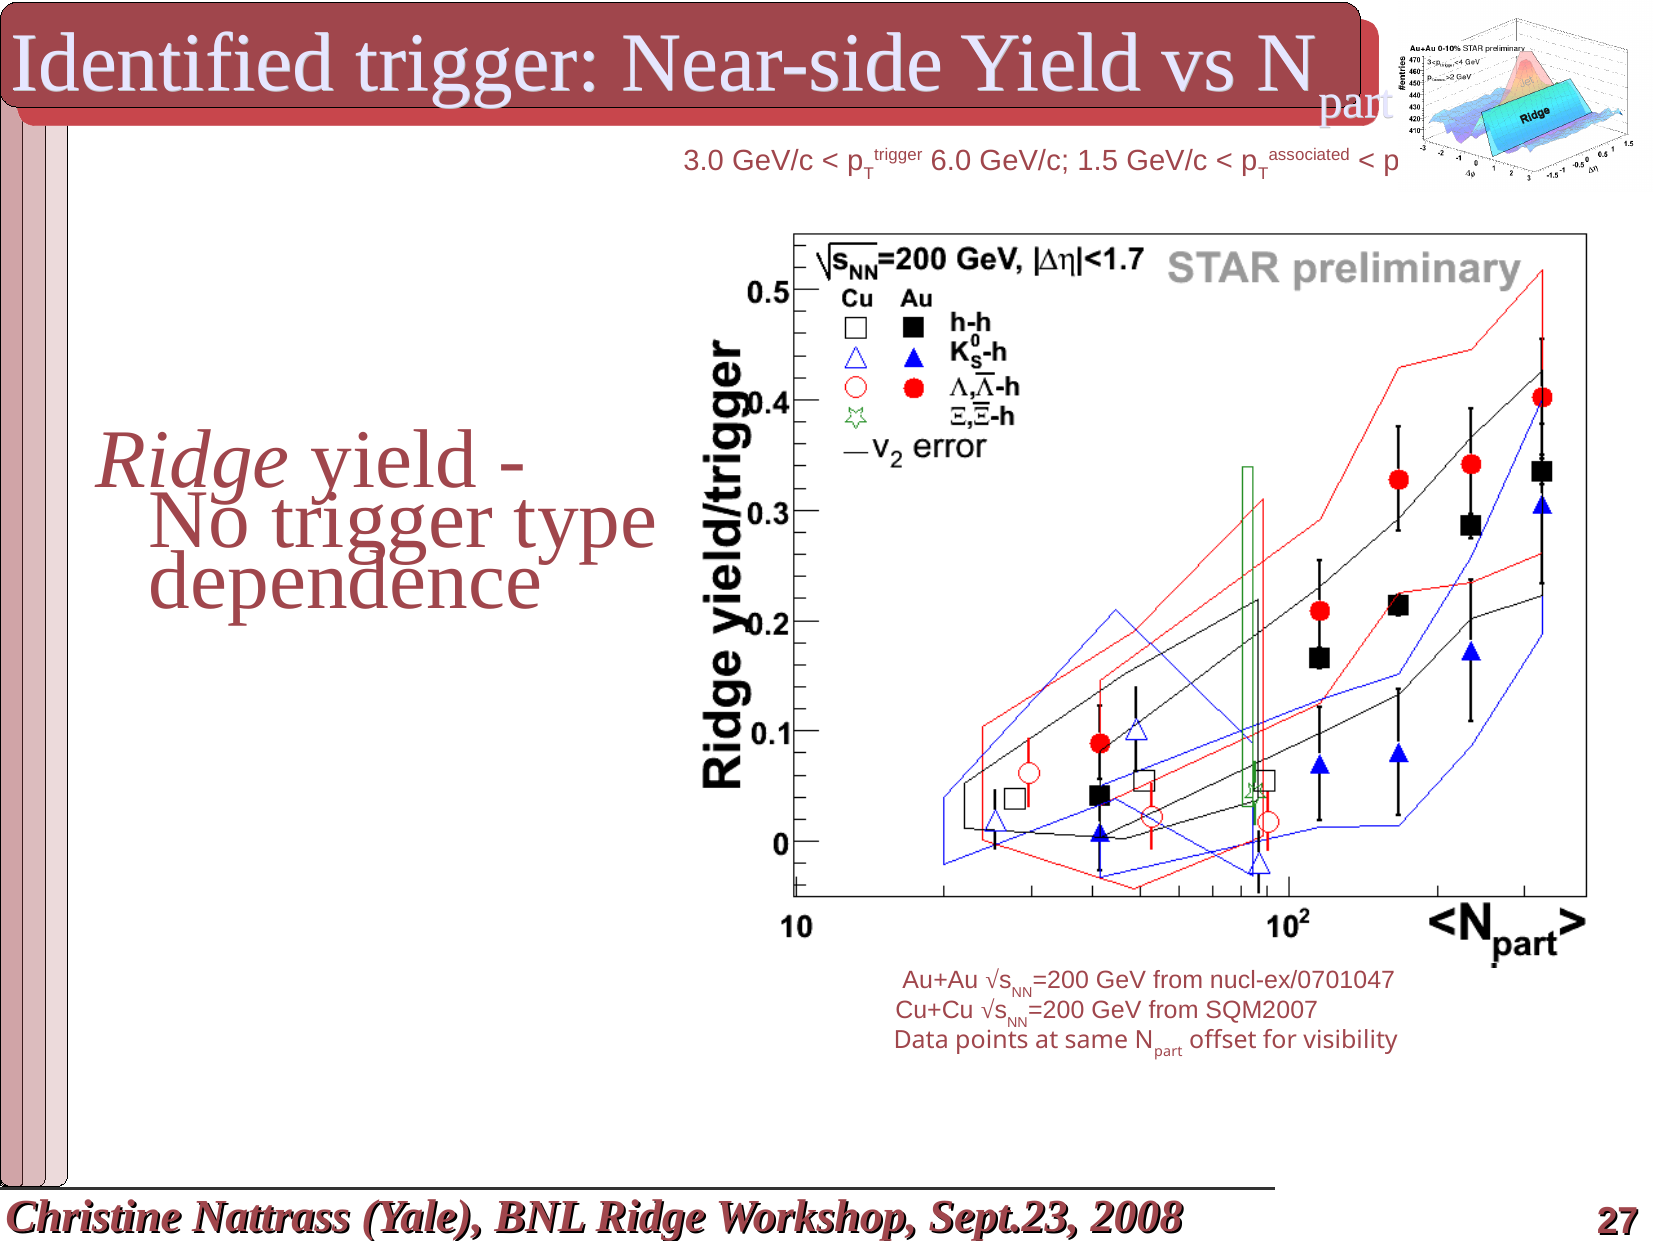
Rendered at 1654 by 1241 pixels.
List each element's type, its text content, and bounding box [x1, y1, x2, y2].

list Ridge yield - No trigger type dependence [77, 438, 676, 751]
picture [1398, 0, 1653, 193]
text_box Data points at same Npart offset for visibility [878, 1014, 1476, 1070]
title Identified trigger: Near-side Yield vs Npart [0, 0, 1398, 151]
text_box Au+Au √sNN=200 GeV from nucl-ex/0701047 Cu+Cu √sNN=200 GeV from SQM2007 [880, 958, 1601, 1018]
text_box [668, 196, 1648, 993]
text_box 3.0 GeV/c < pTtrigger 6.0 GeV/c; 1.5 GeV/c < pTassociated < pTtrigger [668, 136, 1653, 196]
picture [692, 224, 1595, 968]
